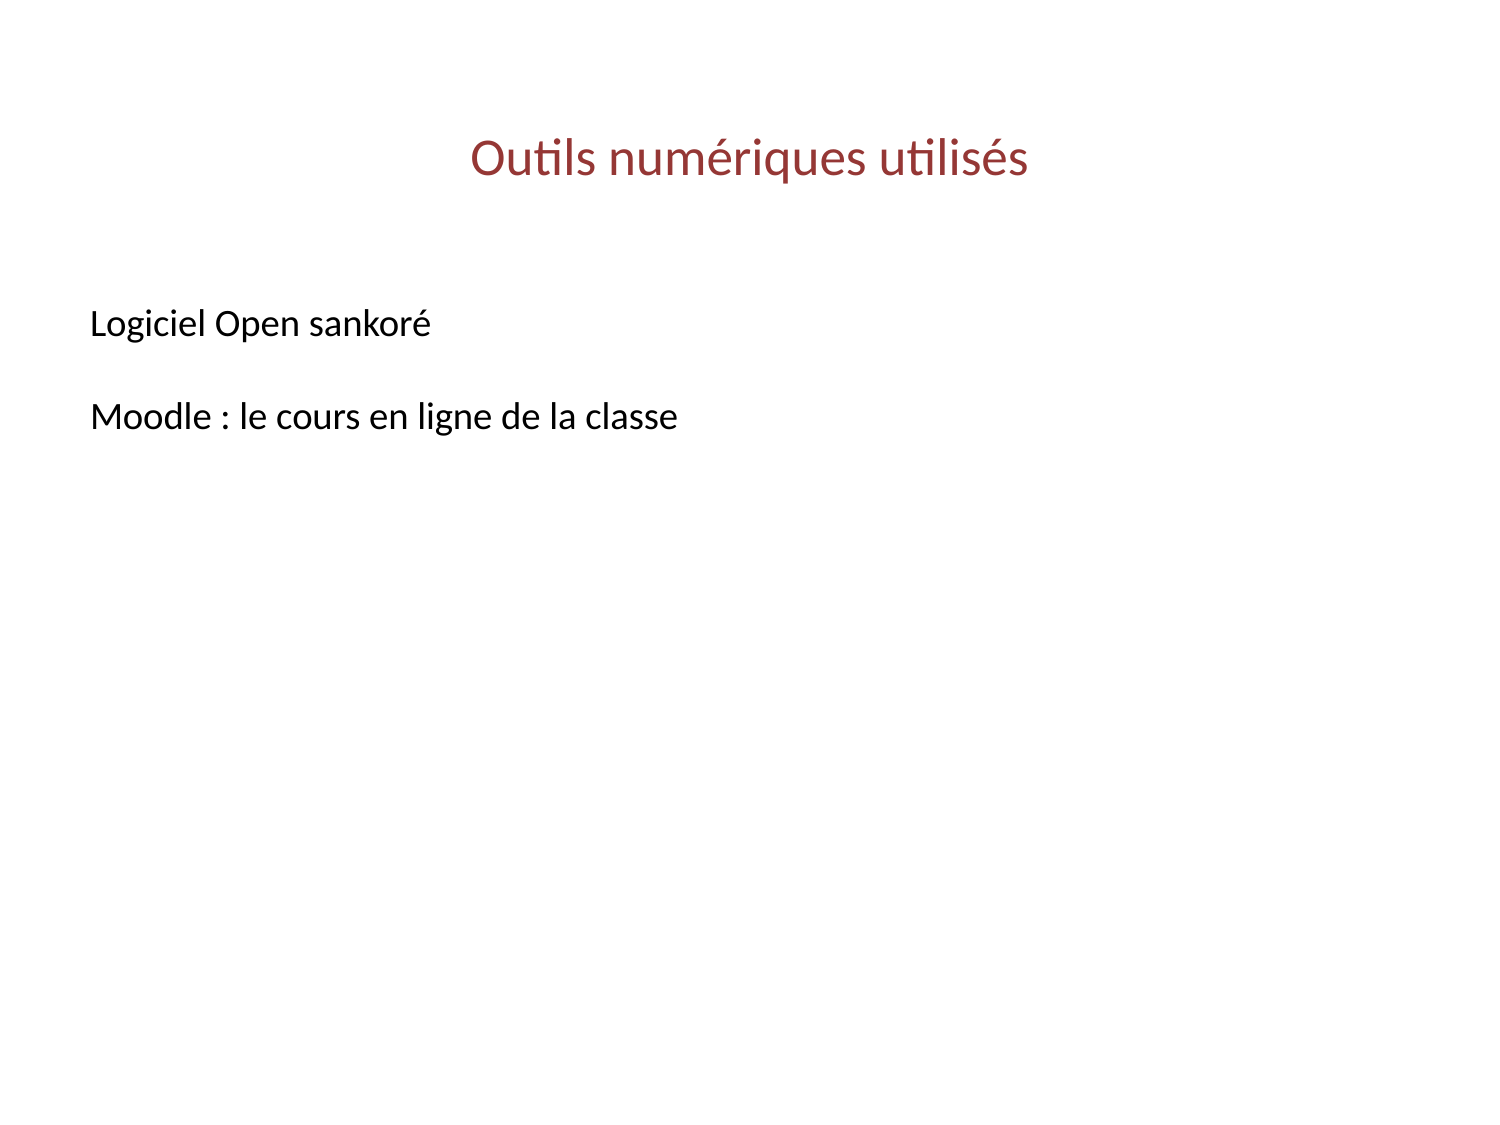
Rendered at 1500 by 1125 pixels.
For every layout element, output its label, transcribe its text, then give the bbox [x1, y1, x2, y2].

list Logiciel Open sankoré Moodle : le cours en ligne de la classe [75, 262, 1425, 1005]
title Outils numériques utilisés [75, 45, 1425, 233]
